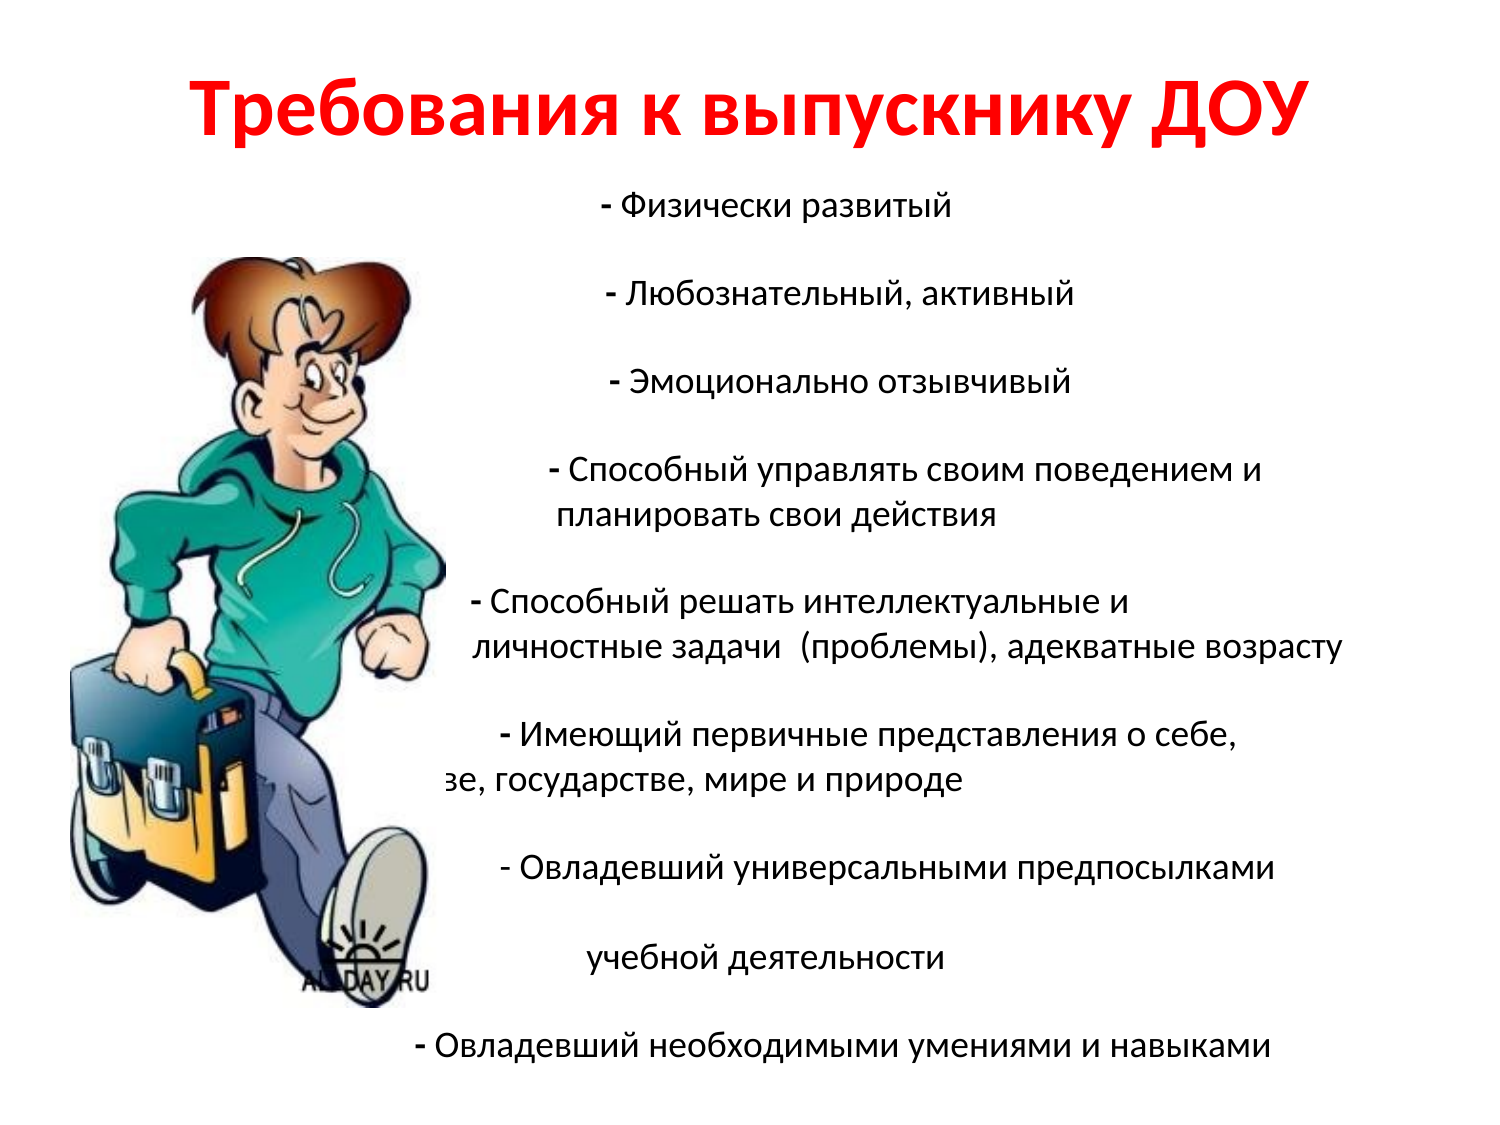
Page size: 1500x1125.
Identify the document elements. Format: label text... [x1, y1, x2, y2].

title Требования к выпускнику ДОУ [75, 45, 1426, 185]
text_box - Физически развитый - Любознательный, активный - Эмоционально отзывчивый - Способный управлять своим поведением и планировать свои действия - Способный решать интеллектуальные и личностные задачи (проблемы), адекватные возрасту - Имеющий первичные представления о себе, семье, обществе, государстве, мире и природе - Овладевший универсальными предпосылками - учебной деятельности - Овладевший необходимыми умениями и навыками [76, 172, 1477, 1083]
picture [70, 257, 446, 1008]
